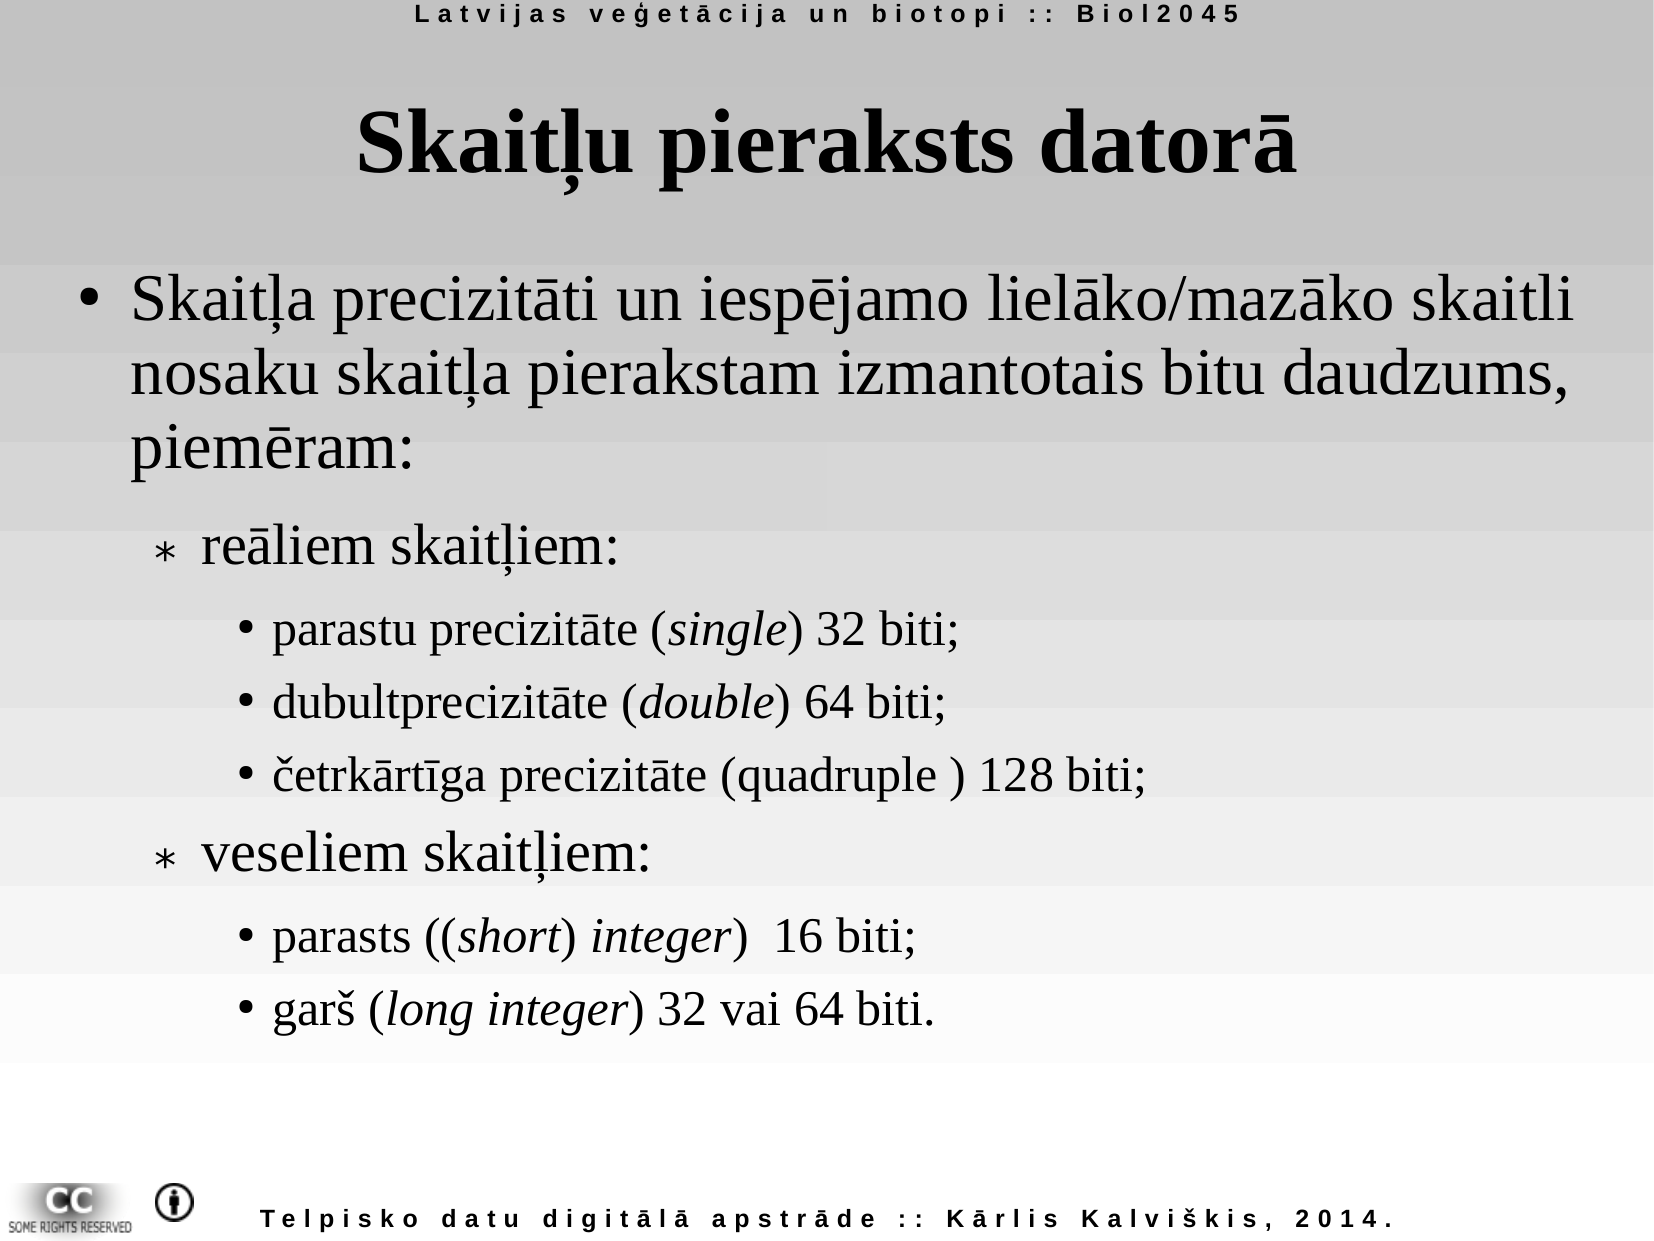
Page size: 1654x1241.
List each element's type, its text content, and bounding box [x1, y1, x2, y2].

picture [0, 0, 1654, 1241]
list Skaitļa precizitāti un iespējamo lielāko/mazāko skaitli nosaku skaitļa pierakstam izmantotais bitu daudzums, piemēram: reāliem skaitļiem: parastu precizitāte (single) 32 biti; dubultprecizitāte (double) 64 biti; četrkārtīga precizitāte (quadruple ) 128 biti; veseliem skaitļiem: parasts ((short) integer) 16 biti; garš (long integer) 32 vai 64 biti. [59, 261, 1596, 1175]
title Skaitļu pieraksts datorā [59, 37, 1596, 246]
